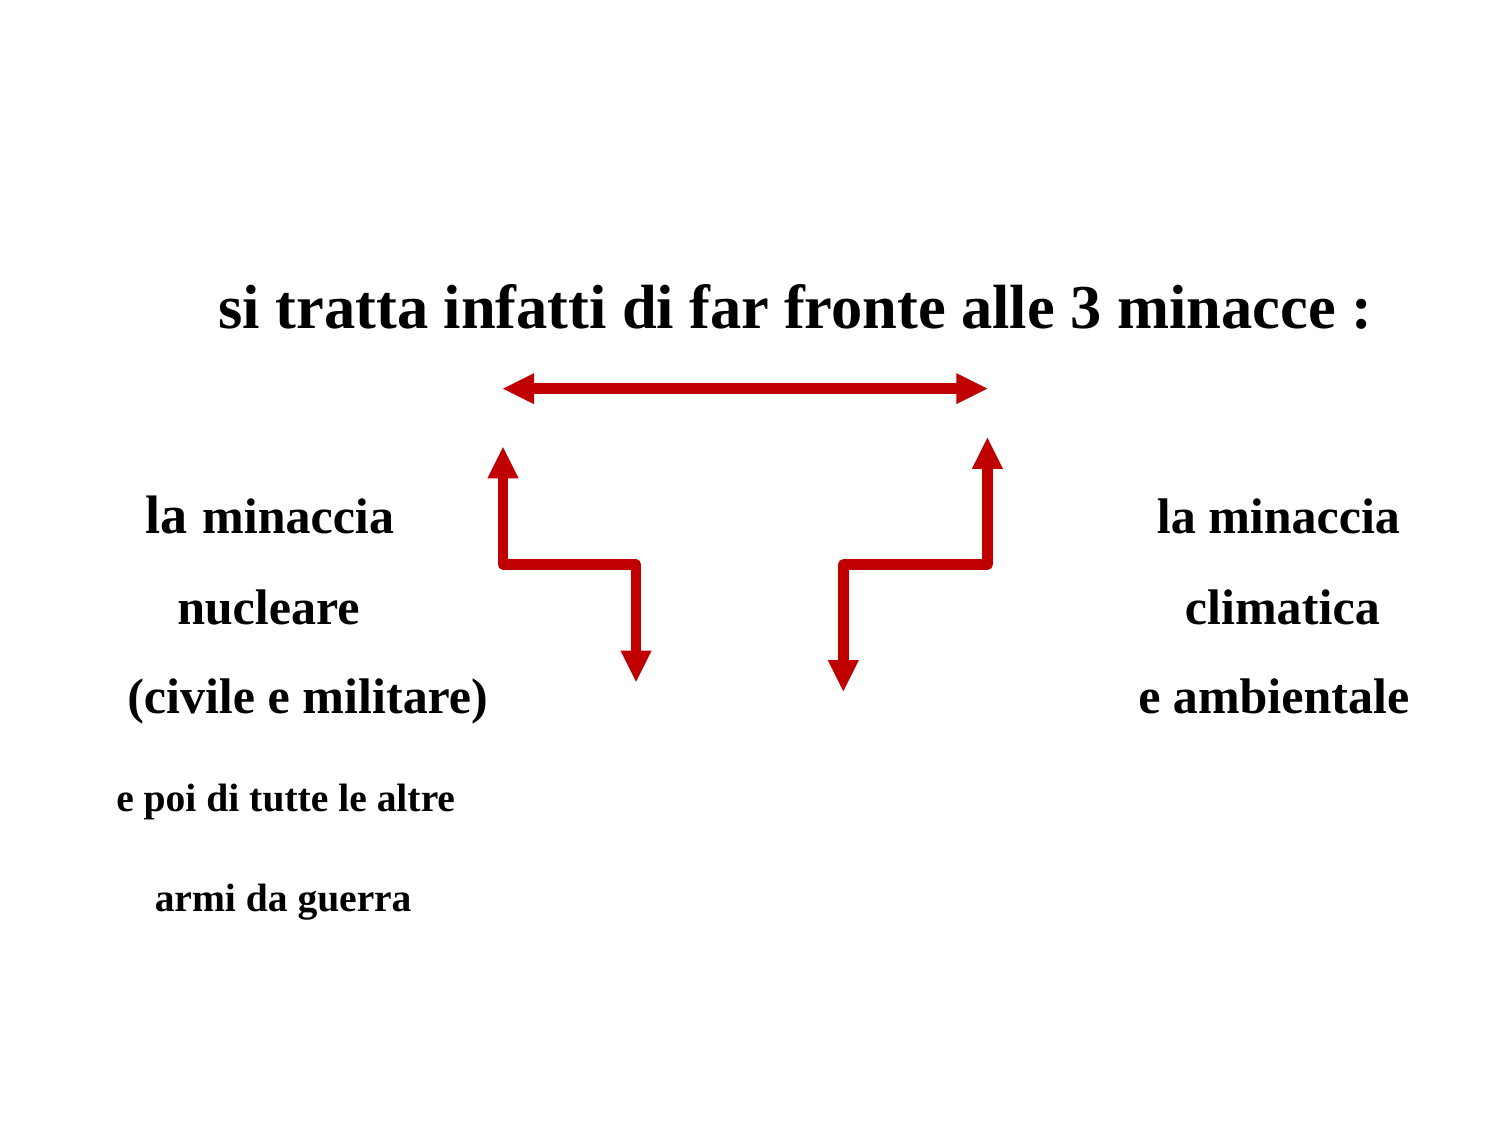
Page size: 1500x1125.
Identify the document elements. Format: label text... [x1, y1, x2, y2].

list si tratta infatti di far fronte alle 3 minacce : la minaccia la minaccia nucleare climatica (civile e militare) e ambientale e poi di tutte le altre armi da guerra la minaccia di una ancor più grande ingiustizia sociale e alle loro interazioni [0, 149, 1500, 954]
